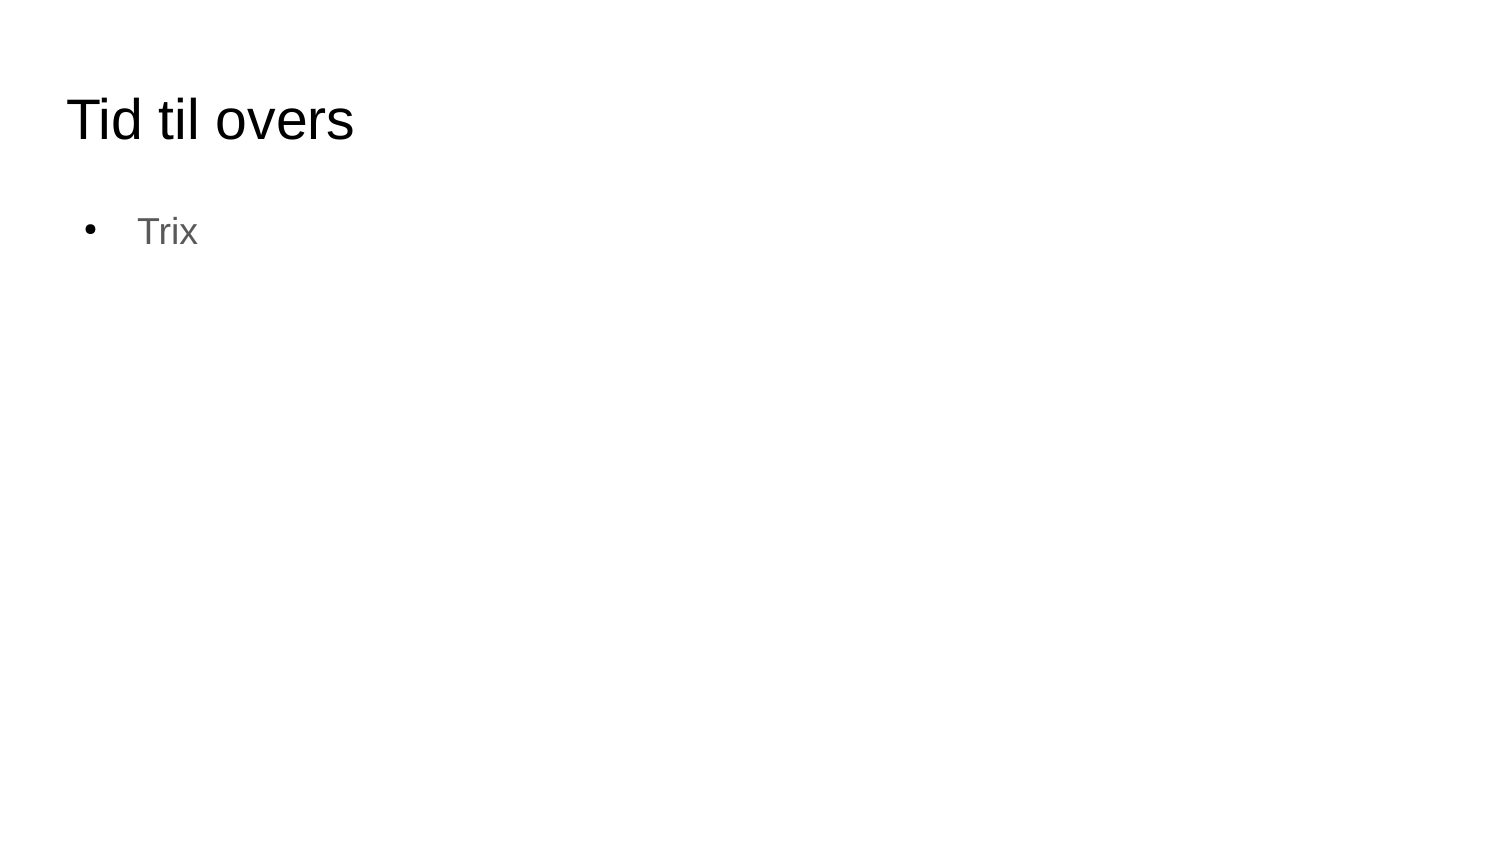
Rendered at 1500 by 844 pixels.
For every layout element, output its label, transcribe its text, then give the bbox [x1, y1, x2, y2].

title Tid til overs [51, 72, 1449, 167]
list Trix [51, 189, 1449, 750]
